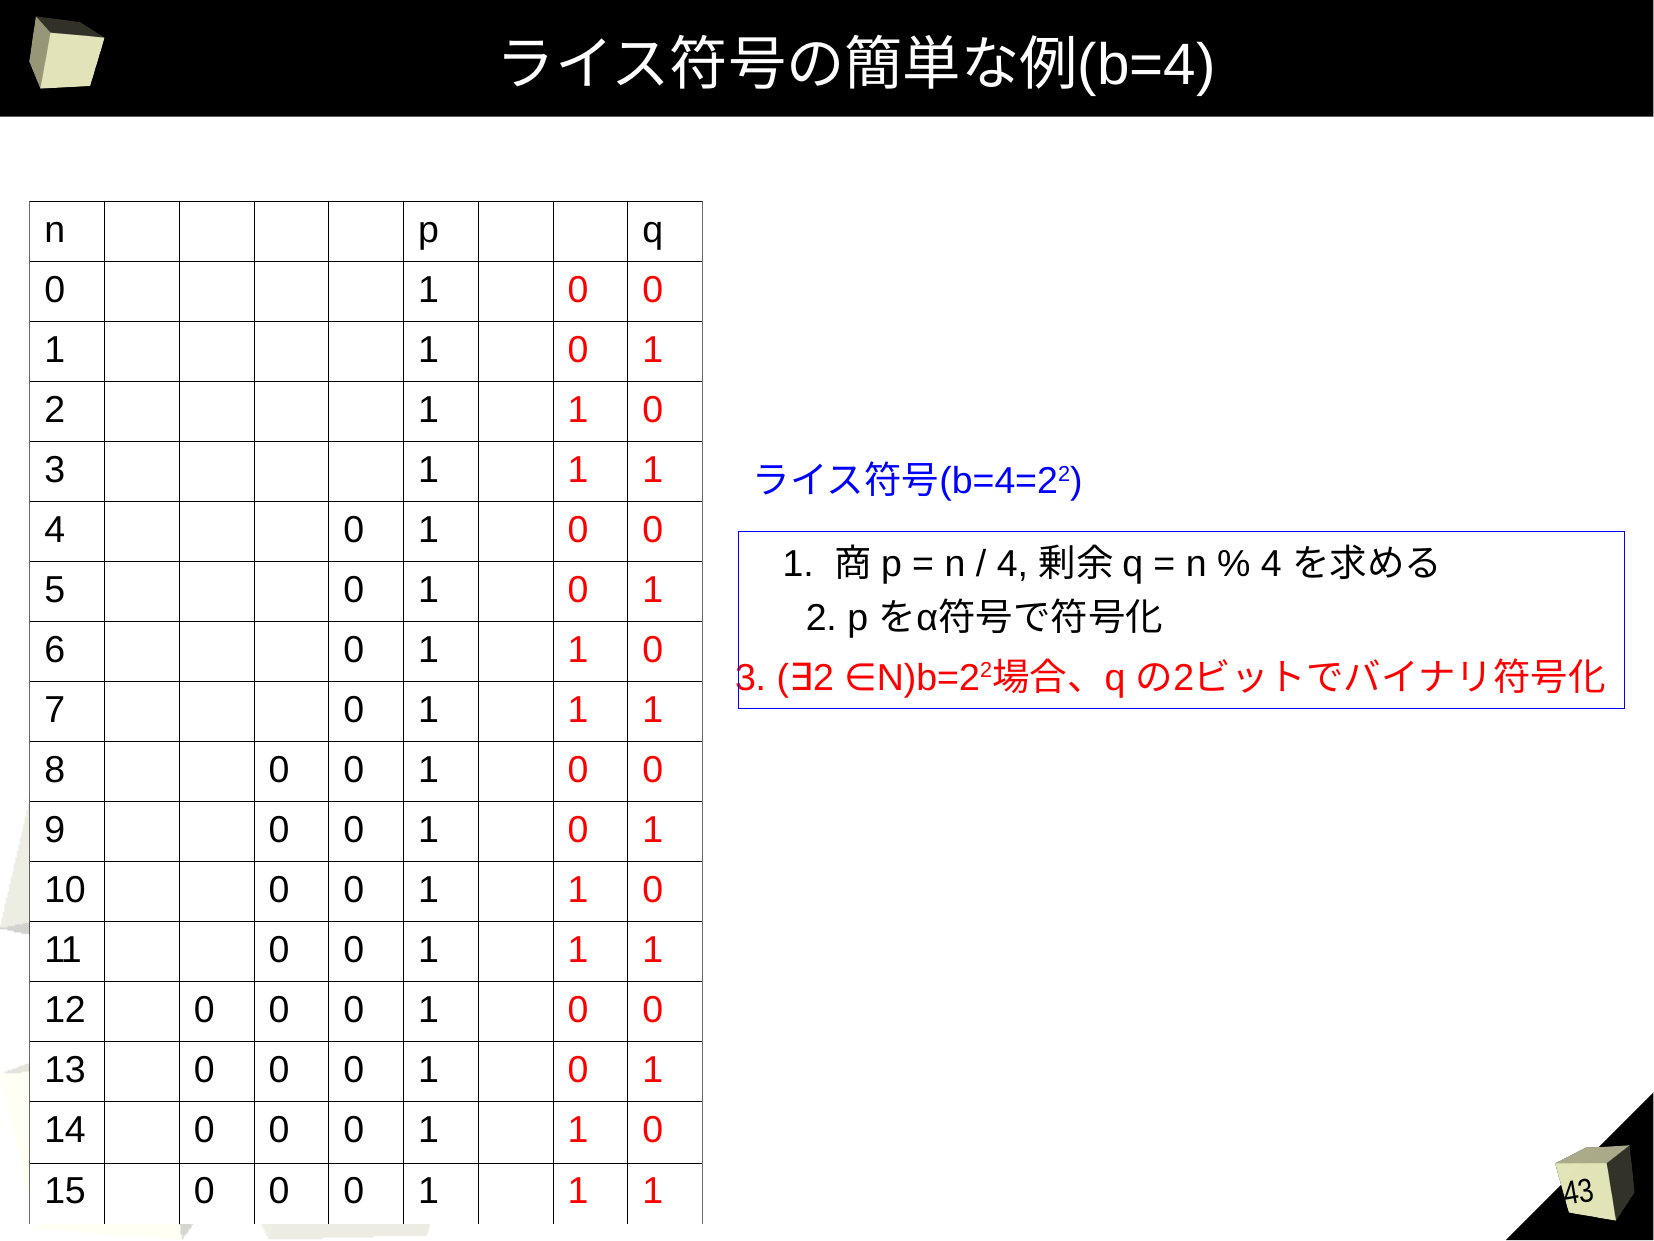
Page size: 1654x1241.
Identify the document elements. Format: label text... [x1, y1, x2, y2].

picture [0, 200, 703, 1241]
text_box ライス符号(b=4=22) [738, 442, 1271, 550]
title ライス符号の簡単な例(b=4) [118, 0, 1595, 119]
text_box 1. 商 p = n / 4, 剰余 q = n % 4 を求める 2. p をα符号で符号化 3. (∃2 ∈N)b=22場合、q の2ビットでバイナリ符号化 [385, 173, 1654, 1211]
